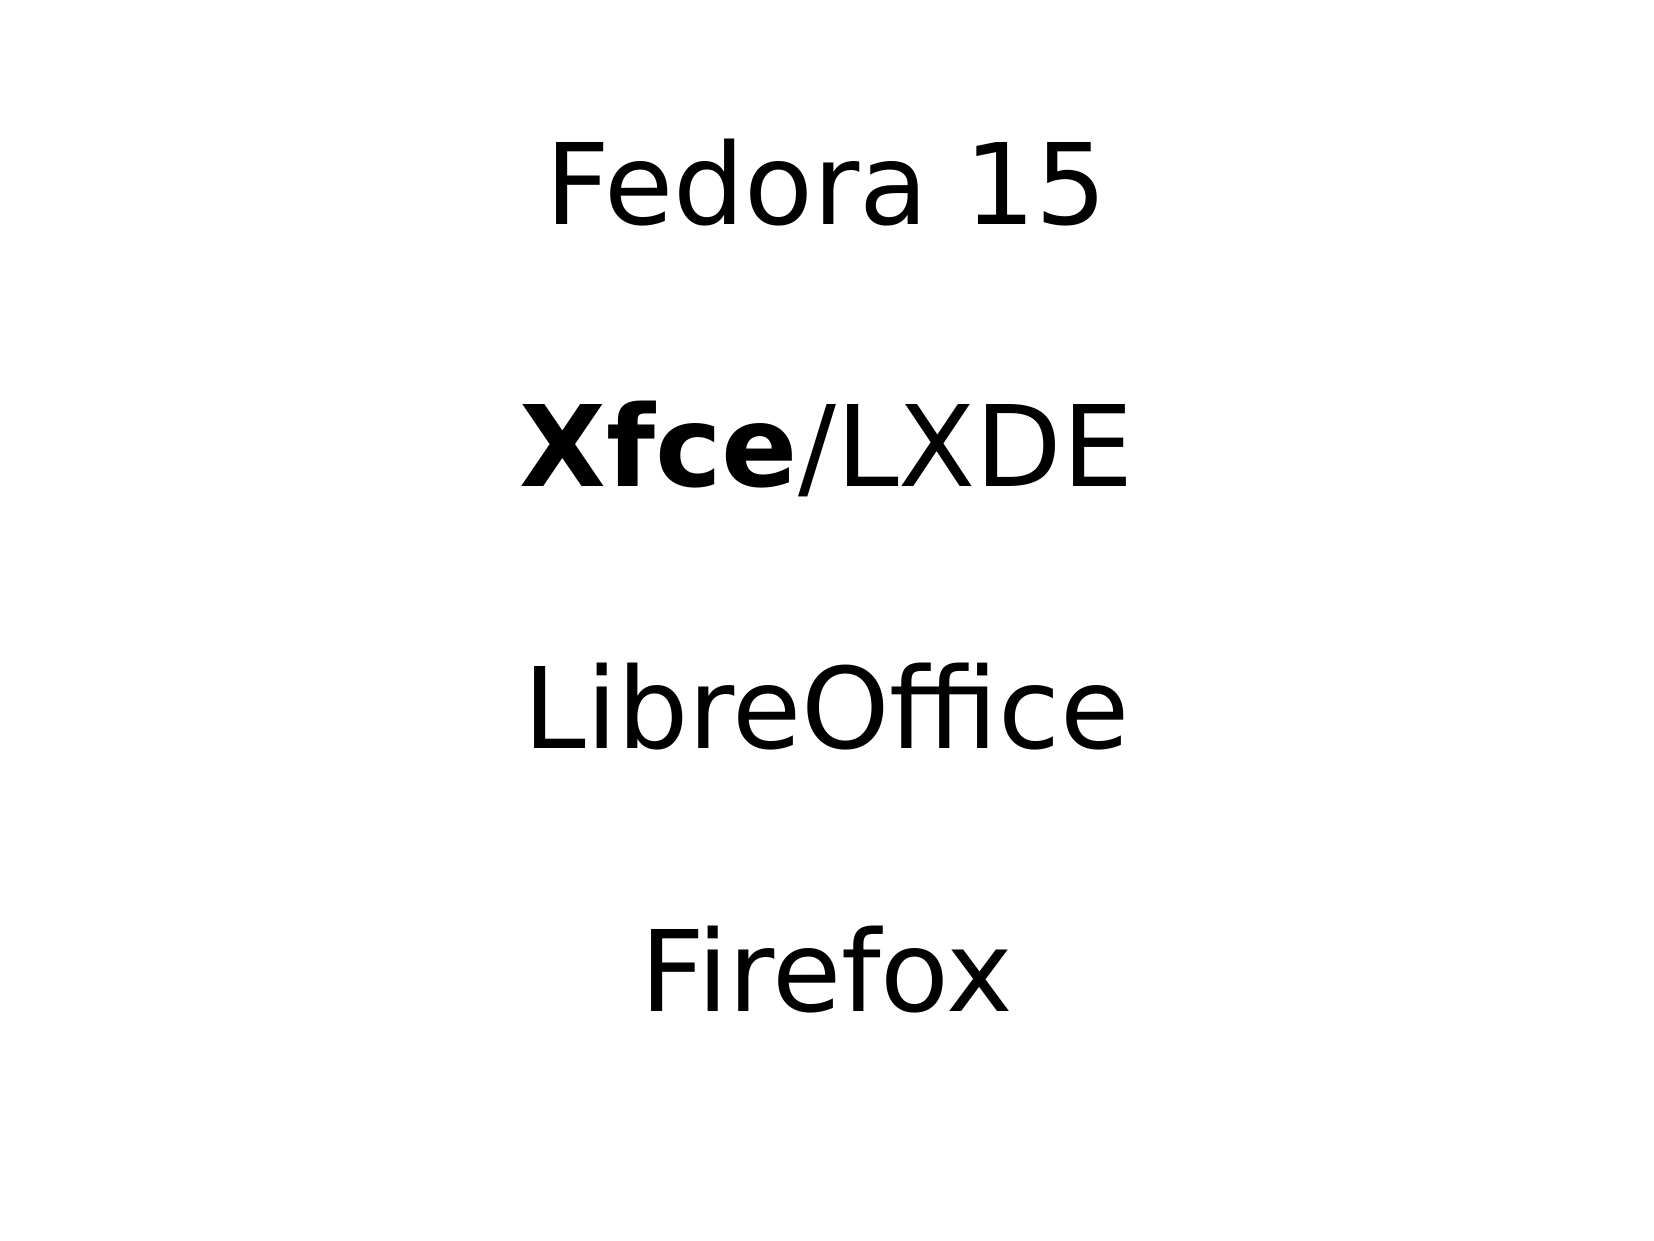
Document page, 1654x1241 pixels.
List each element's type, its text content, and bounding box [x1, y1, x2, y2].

subtitle Fedora 15 Xfce/LXDE LibreOffice Firefox [82, 49, 1571, 1109]
